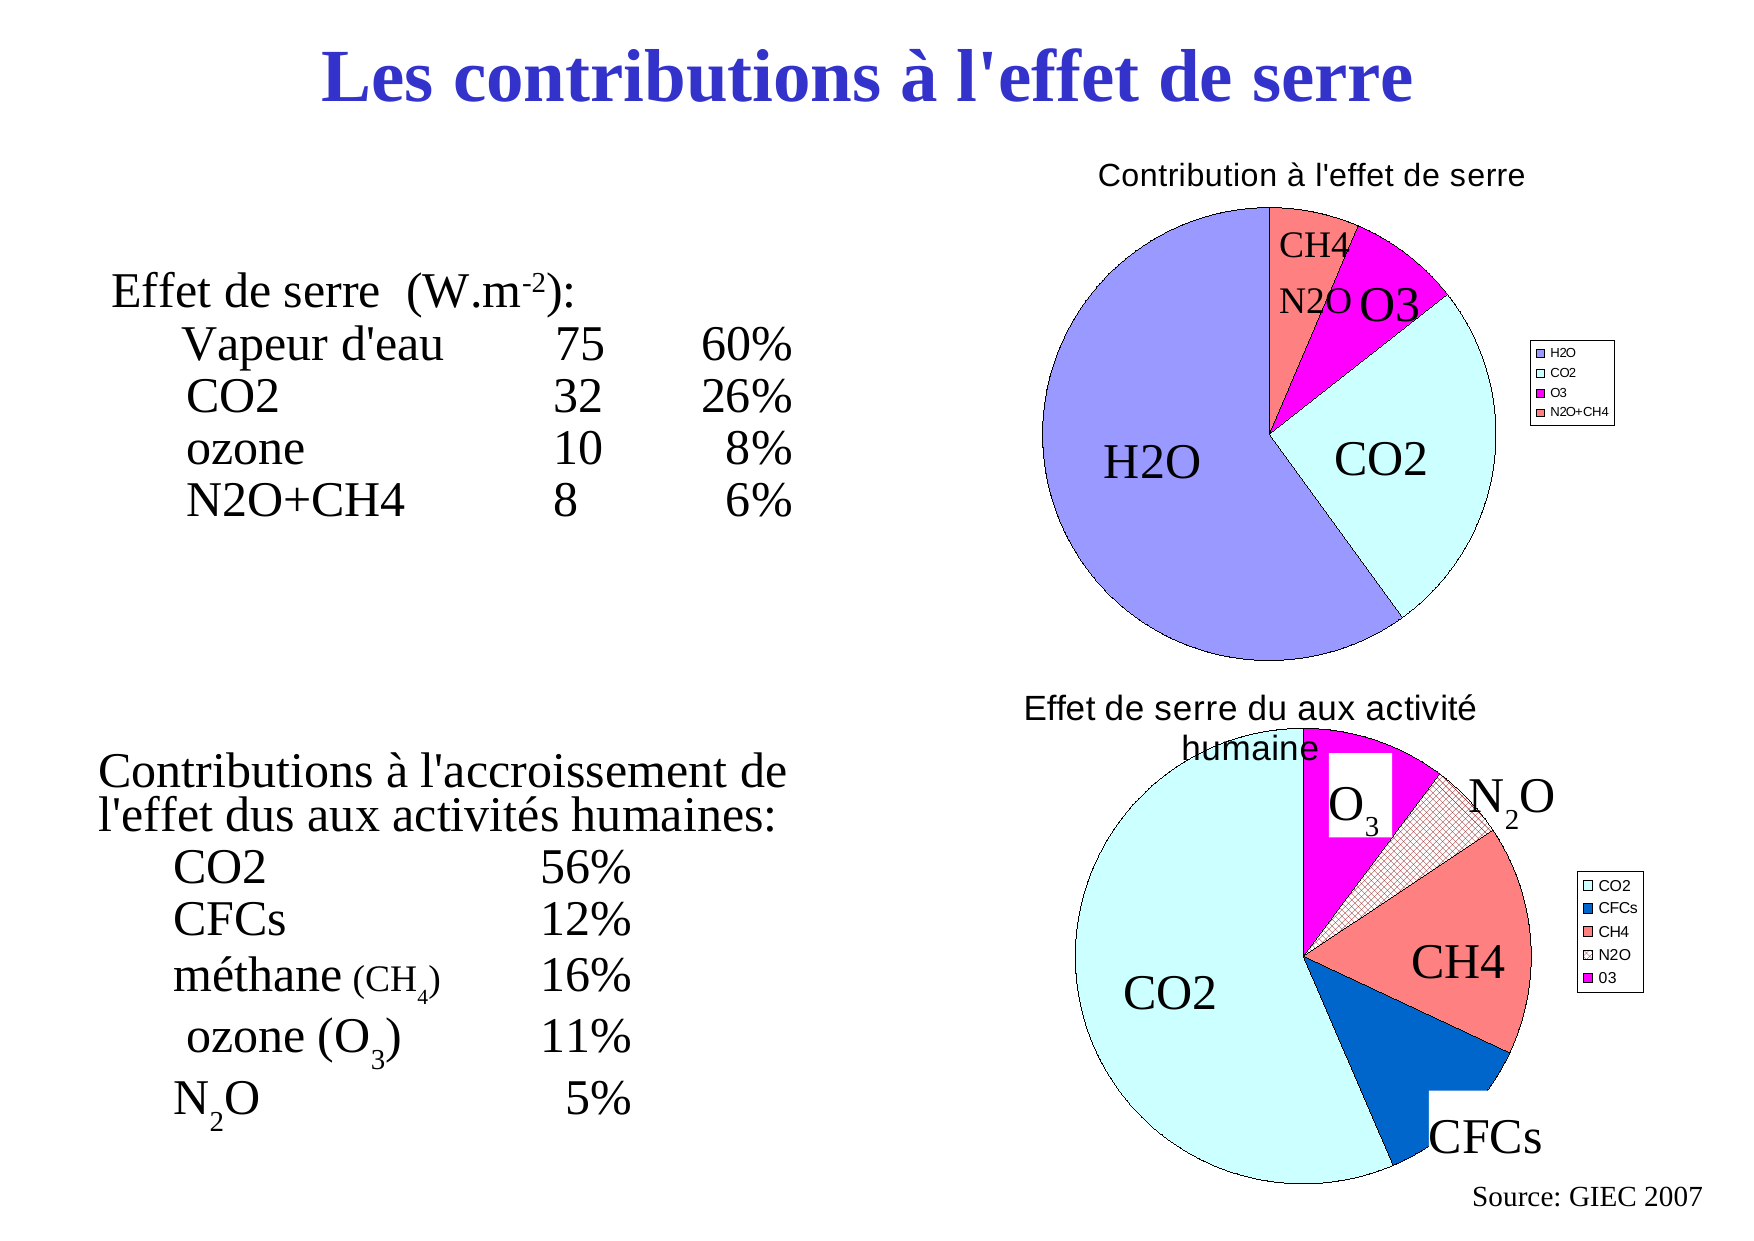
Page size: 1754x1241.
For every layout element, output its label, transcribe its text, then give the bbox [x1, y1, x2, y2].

text_box O3 [1328, 753, 1393, 844]
title Les contributions à l'effet de serre [114, 12, 1642, 144]
text_box N2O [1468, 745, 1573, 836]
text_box O3 [1359, 258, 1483, 333]
text_box CFCs [1428, 1090, 1545, 1165]
text_box Source: GIEC 2007 [1219, 1174, 1719, 1221]
text_box CO2 [1334, 412, 1475, 487]
text_box H2O [1103, 415, 1278, 490]
text_box Contributions à l'accroissement de l'effet dus aux activités humaines: CO2 56% CFCs 12% méthane (CH4) 16% ozone (O3) 11% N2O 5% [83, 744, 923, 1134]
text_box CH4 N2O [1279, 209, 1420, 322]
chart [638, 136, 1652, 1205]
text_box CO2 [1123, 946, 1264, 1021]
text_box CH4 [1411, 915, 1552, 990]
list Effet de serre (W.m-2): Vapeur d'eau 75 60% CO2 32 26% ozone 10 8% N2O+CH4 8 6% [96, 264, 885, 629]
